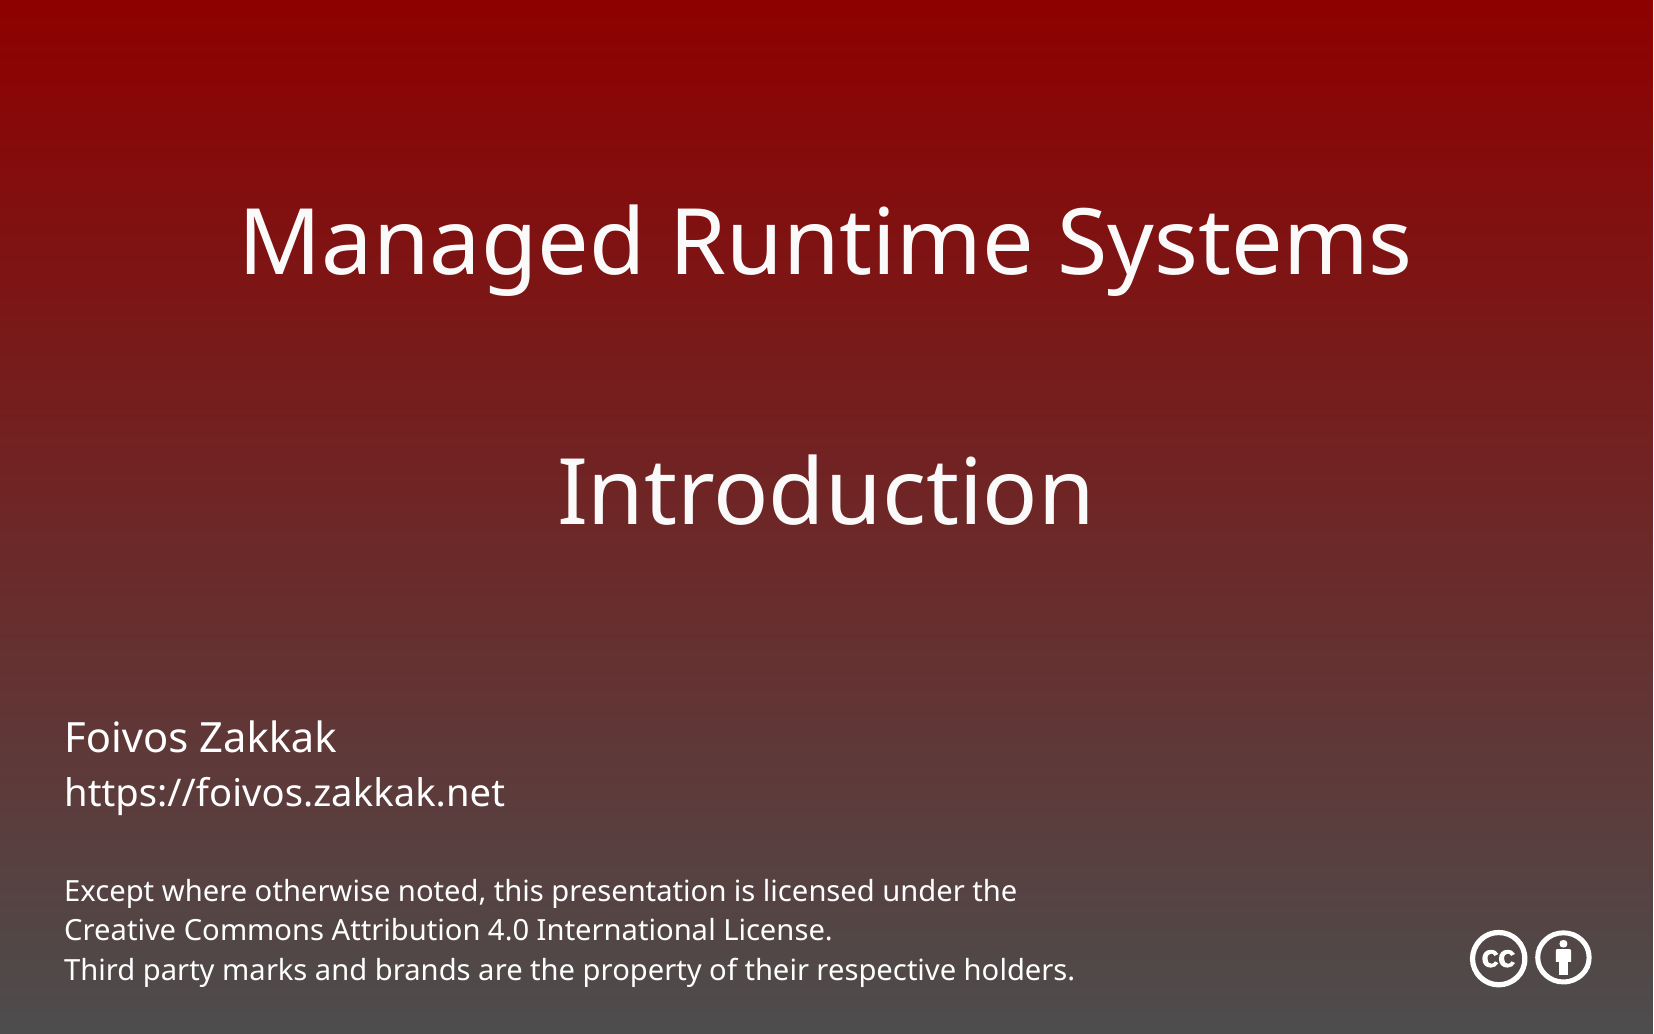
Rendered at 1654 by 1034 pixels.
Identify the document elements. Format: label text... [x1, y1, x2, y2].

title Managed Runtime Systems Introduction [58, 44, 1594, 683]
picture [1534, 929, 1593, 985]
picture [1469, 929, 1528, 988]
text_box Foivos Zakkak https://foivos.zakkak.net Except where otherwise noted, this presentation is licensed under the Creative Commons Attribution 4.0 International License. Third party marks and brands are the property of their respective holders. [64, 696, 1600, 1001]
